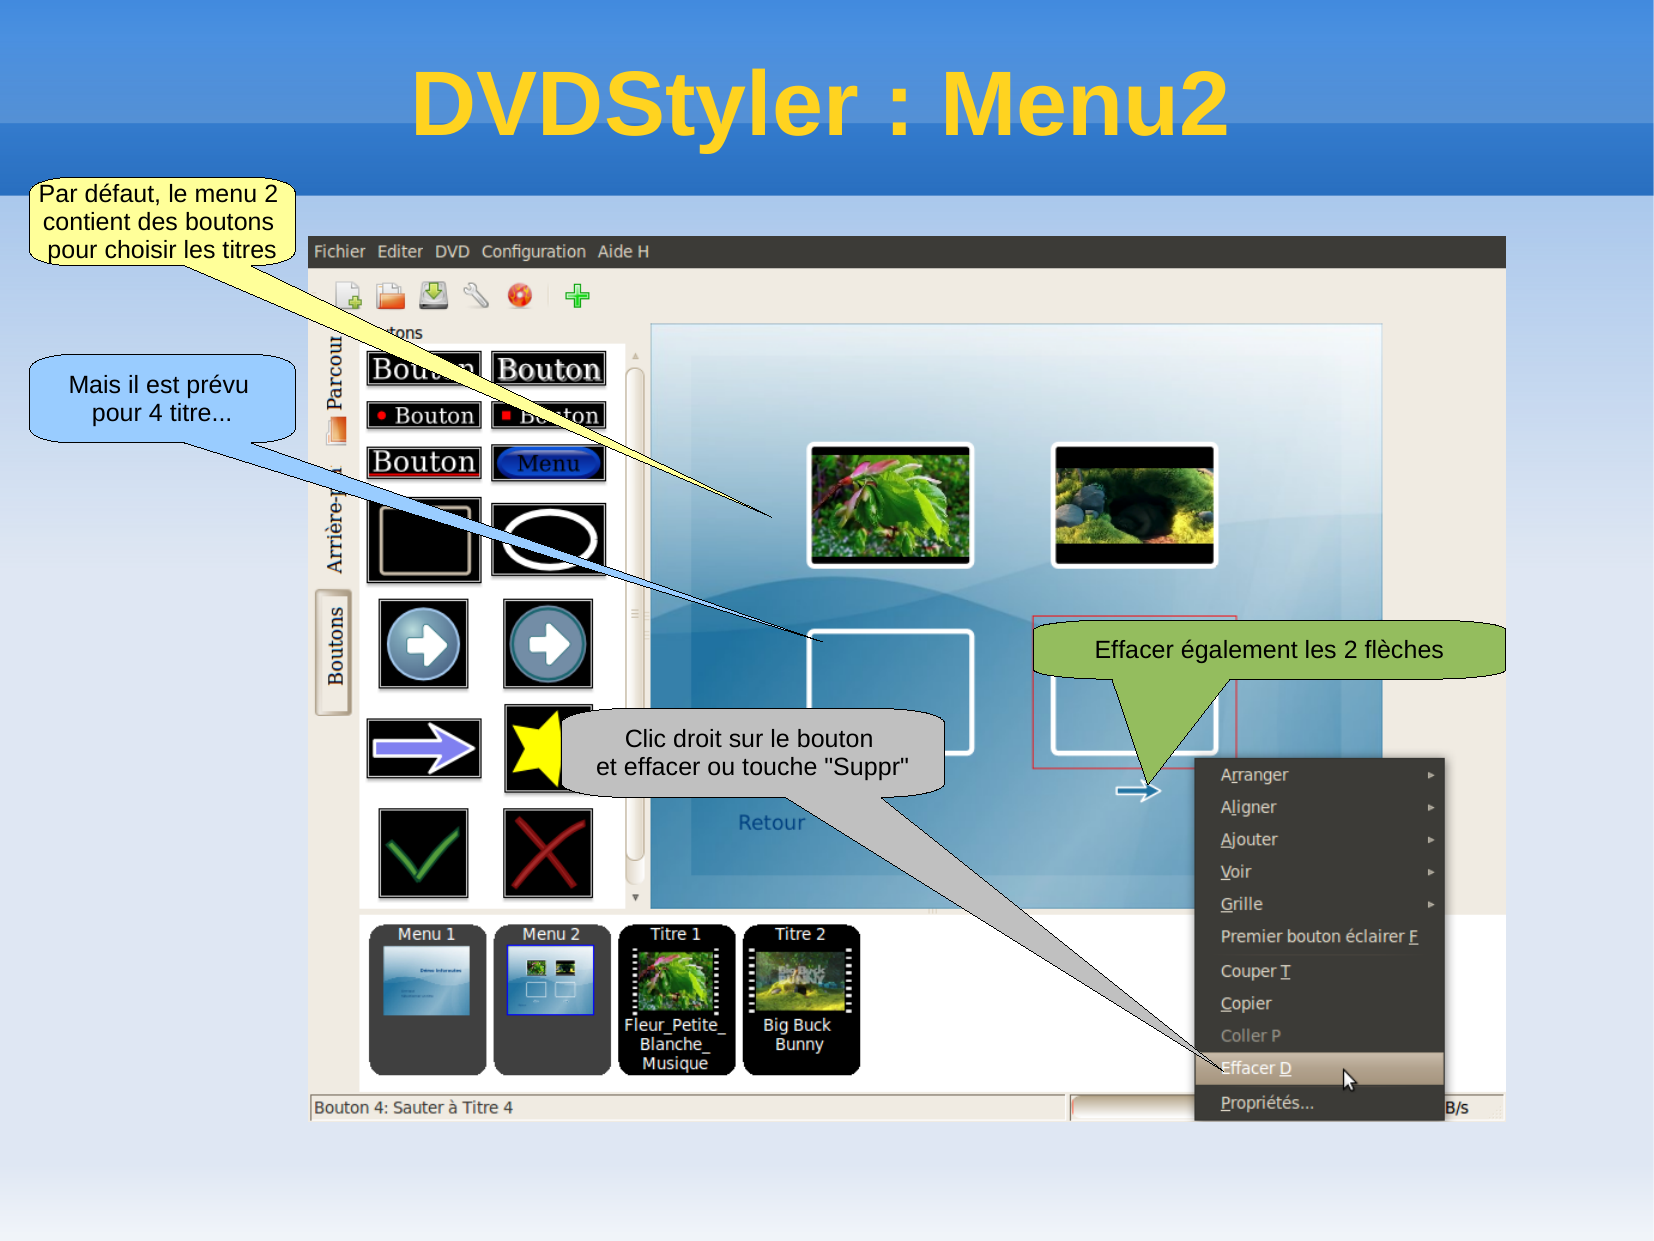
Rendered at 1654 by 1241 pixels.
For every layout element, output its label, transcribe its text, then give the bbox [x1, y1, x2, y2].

text_box Mais il est prévu pour 4 titre... [29, 354, 823, 642]
picture [0, 0, 1654, 1241]
text_box Clic droit sur le bouton et effacer ou touche "Suppr" [561, 708, 1224, 1072]
text_box Effacer également les 2 flèches [1033, 620, 1506, 785]
text_box Par défaut, le menu 2 contient des boutons pour choisir les titres [29, 177, 772, 518]
title DVDStyler : Menu2 [76, 7, 1565, 200]
